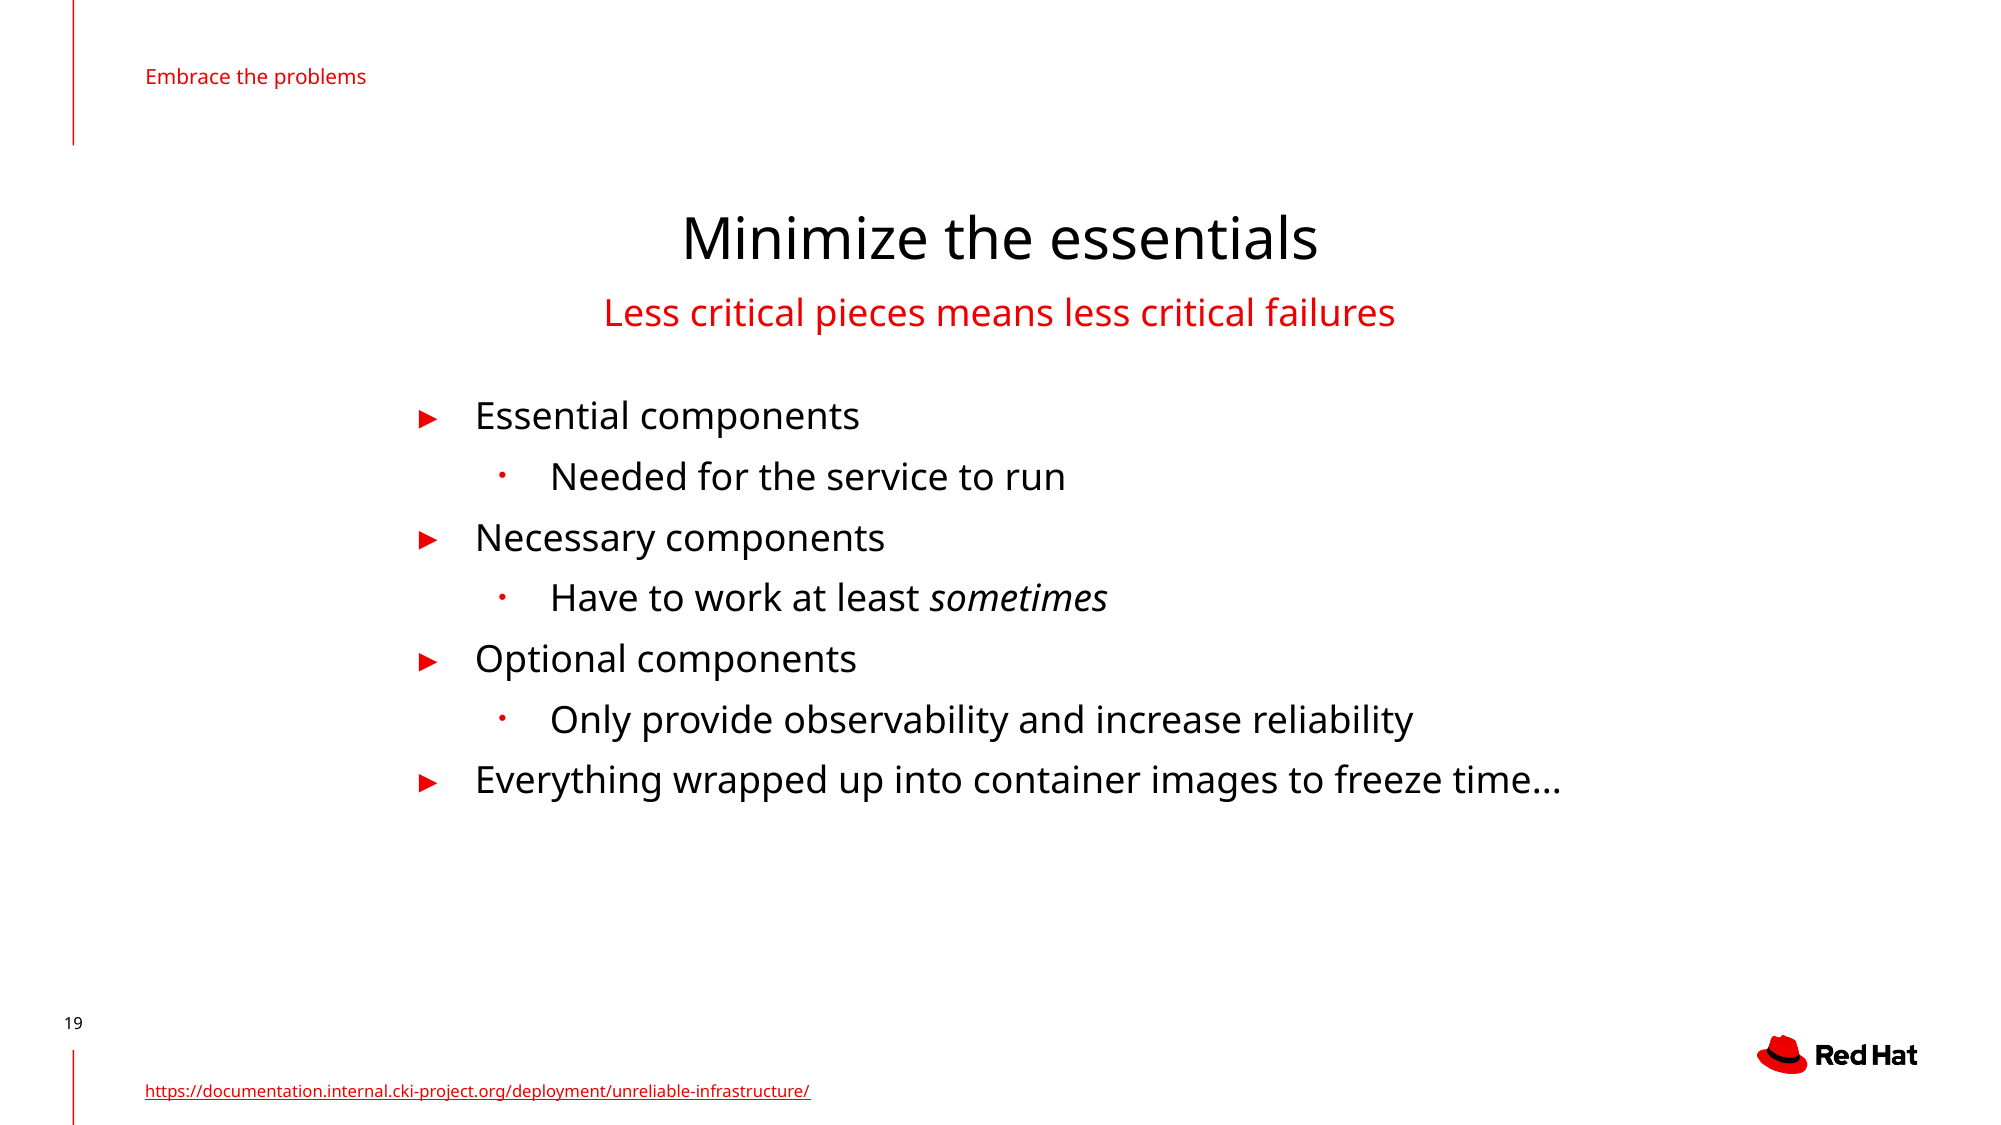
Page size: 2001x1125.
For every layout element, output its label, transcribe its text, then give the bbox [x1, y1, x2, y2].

subtitle Embrace the problems [73, 9, 919, 143]
title Minimize the essentials [145, 180, 1855, 271]
subtitle https://documentation.internal.cki-project.org/deployment/unreliable-infrastructure/ [145, 1012, 1458, 1104]
subtitle Less critical pieces means less critical failures [145, 271, 1855, 320]
list Essential components Needed for the service to run Necessary components Have to work at least sometimes Optional components Only provide observability and increase reliability Everything wrapped up into container images to freeze time... [399, 376, 1600, 979]
slide_number <number> [13, 1012, 134, 1036]
picture [1757, 1035, 1918, 1074]
